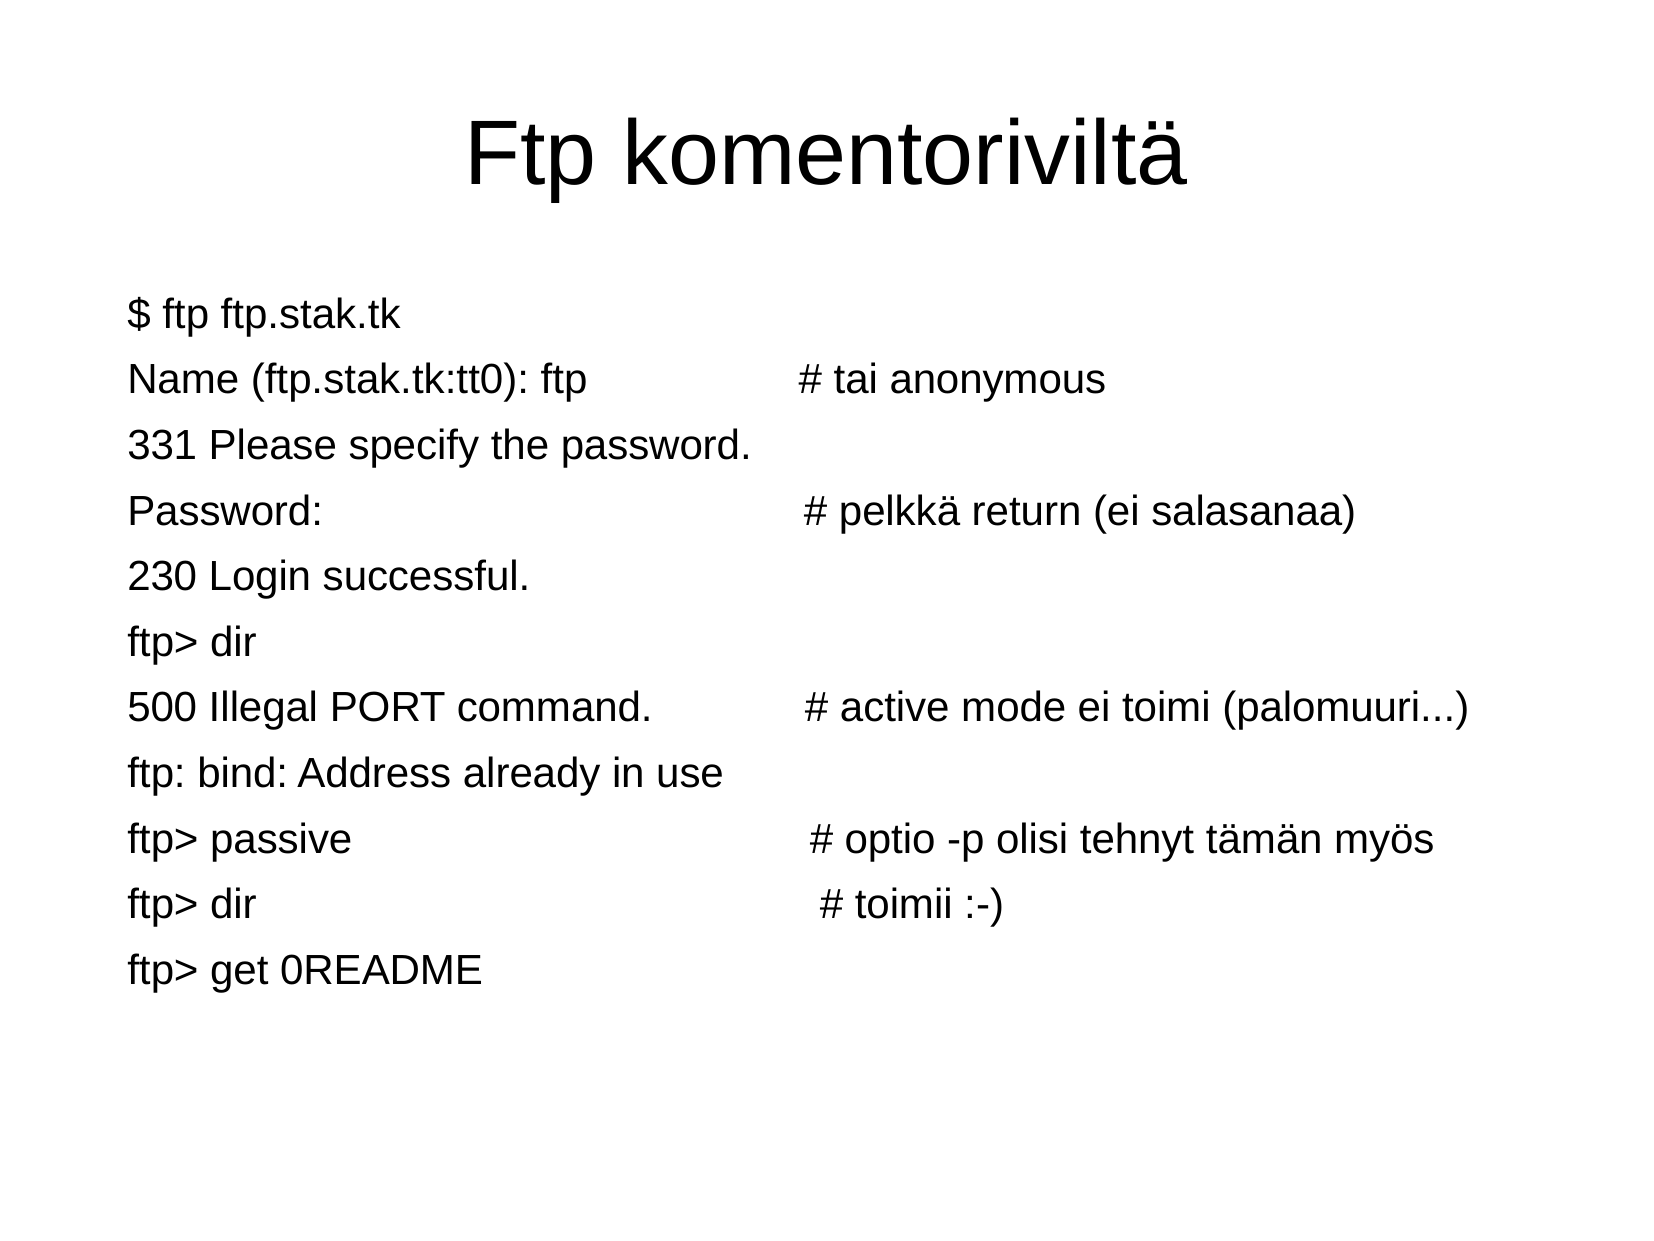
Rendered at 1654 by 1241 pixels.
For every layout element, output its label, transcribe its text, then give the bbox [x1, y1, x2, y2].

title Ftp komentoriviltä [82, 49, 1571, 257]
list $ ftp ftp.stak.tk Name (ftp.stak.tk:tt0): ftp # tai anonymous 331 Please specify the password. Password: # pelkkä return (ei salasanaa) 230 Login successful. ftp> dir 500 Illegal PORT command. # active mode ei toimi (palomuuri...) ftp: bind: Address already in use ftp> passive # optio -p olisi tehnyt tämän myös ftp> dir # toimii :-) ftp> get 0README [82, 290, 1571, 1010]
